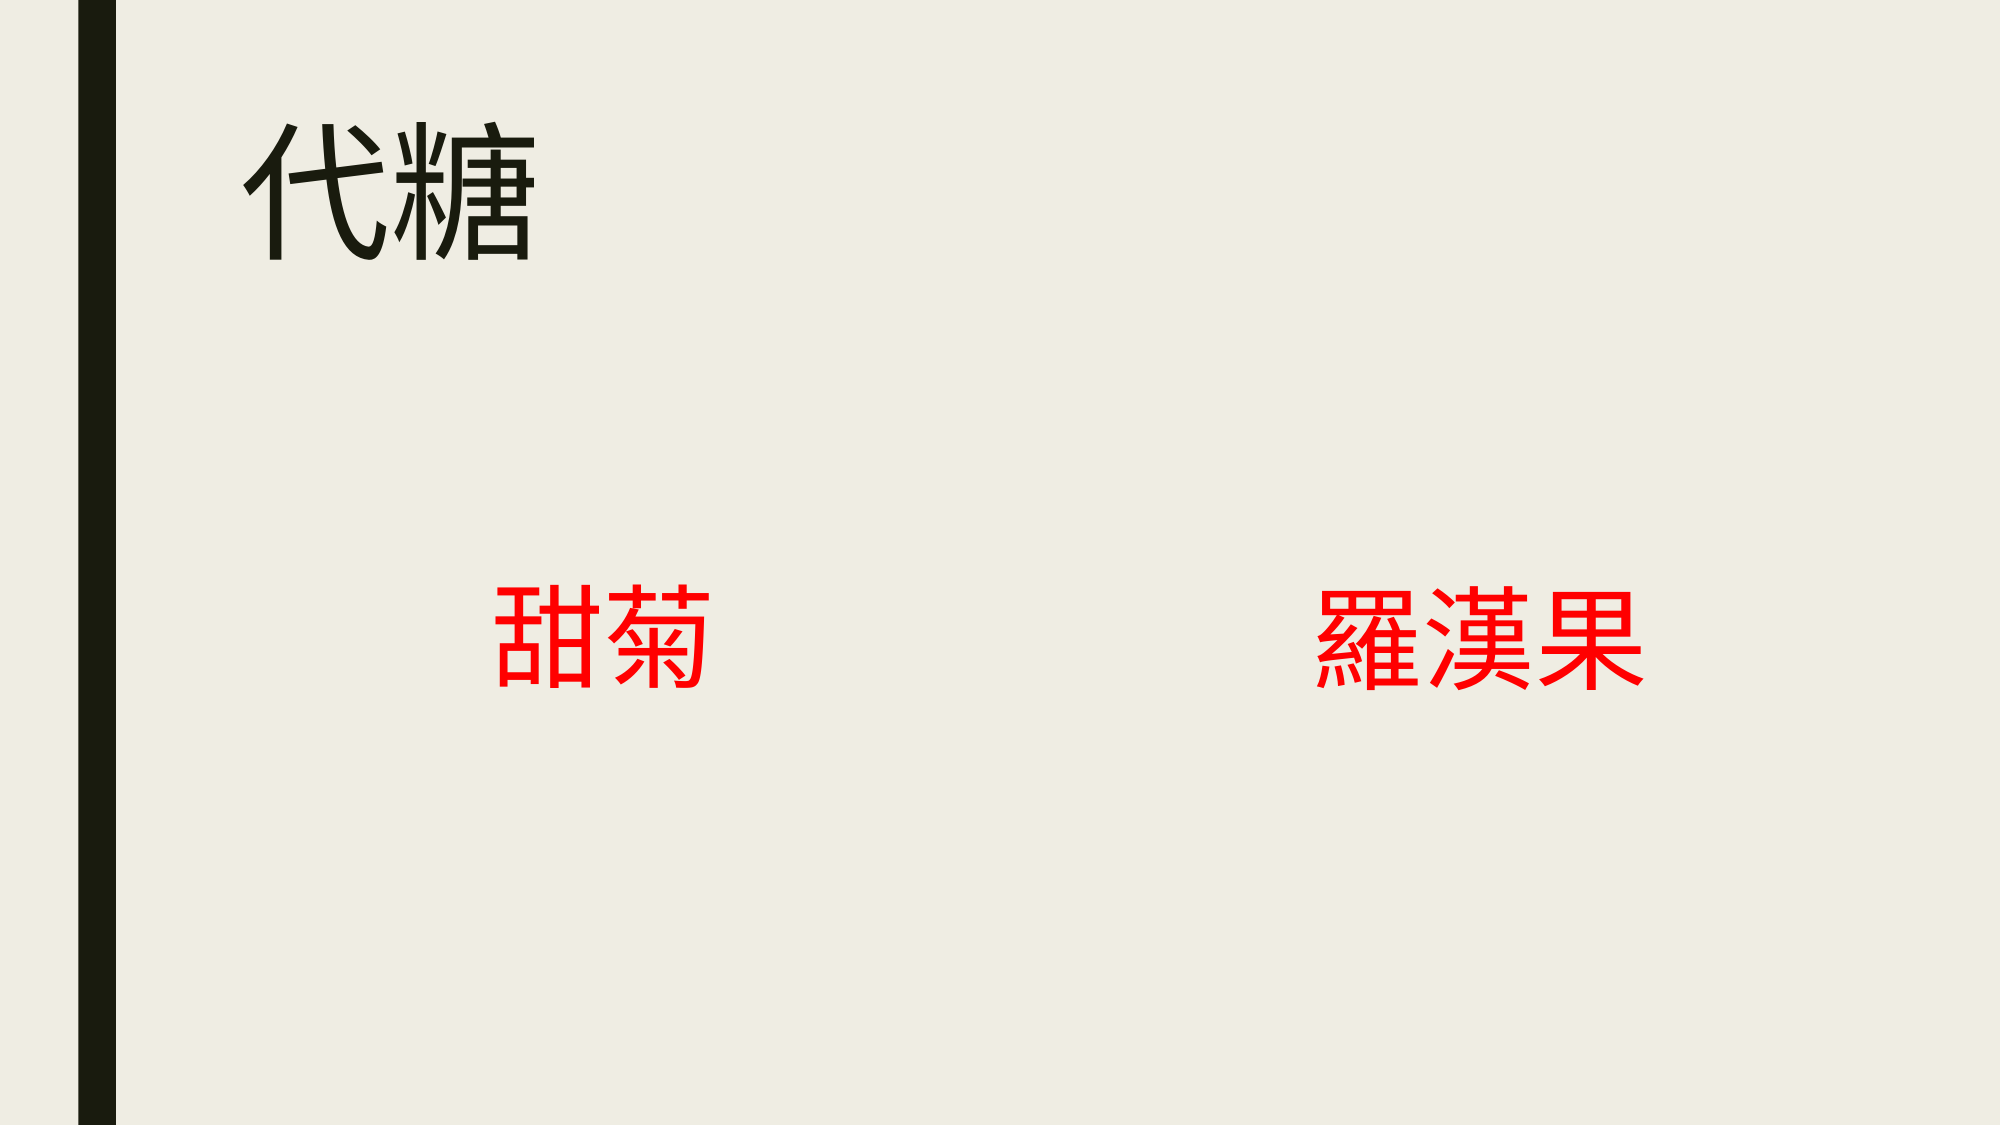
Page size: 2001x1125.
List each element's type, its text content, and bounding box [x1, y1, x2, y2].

title 代糖 [225, 112, 1801, 357]
text_box 羅漢果 [1295, 561, 1667, 714]
text_box 甜菊 [476, 559, 734, 711]
